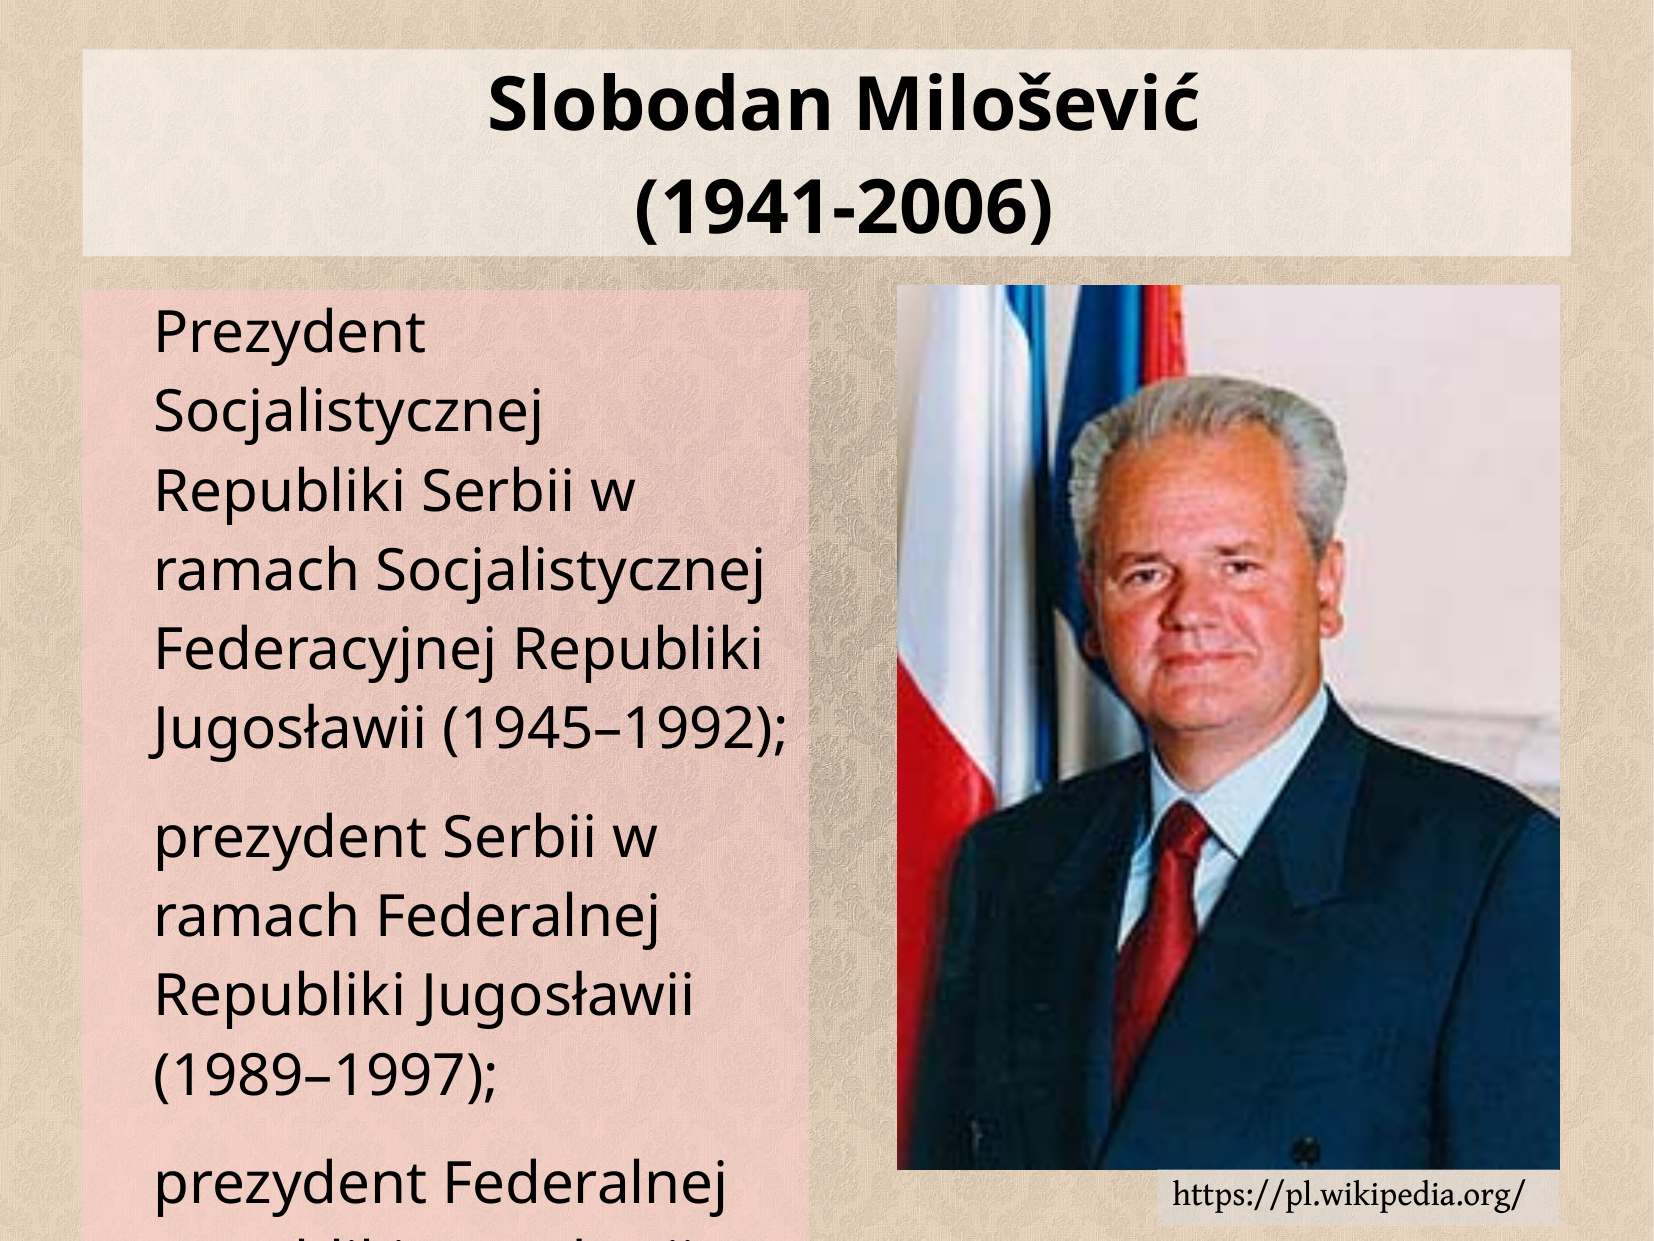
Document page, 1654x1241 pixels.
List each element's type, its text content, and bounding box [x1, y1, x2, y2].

text_box https://pl.wikipedia.org/ [1157, 1169, 1560, 1227]
list Prezydent Socjalistycznej Republiki Serbii w ramach Socjalistycznej Federacyjnej Republiki Jugosławii (1945–1992); prezydent Serbii w ramach Federalnej Republiki Jugosławii (1989–1997); prezydent Federalnej Republiki Jugosławii w latach 1997–2000. [82, 290, 809, 1175]
title Slobodan Milošević (1941-2006) [82, 49, 1571, 257]
picture [0, 0, 1654, 1241]
